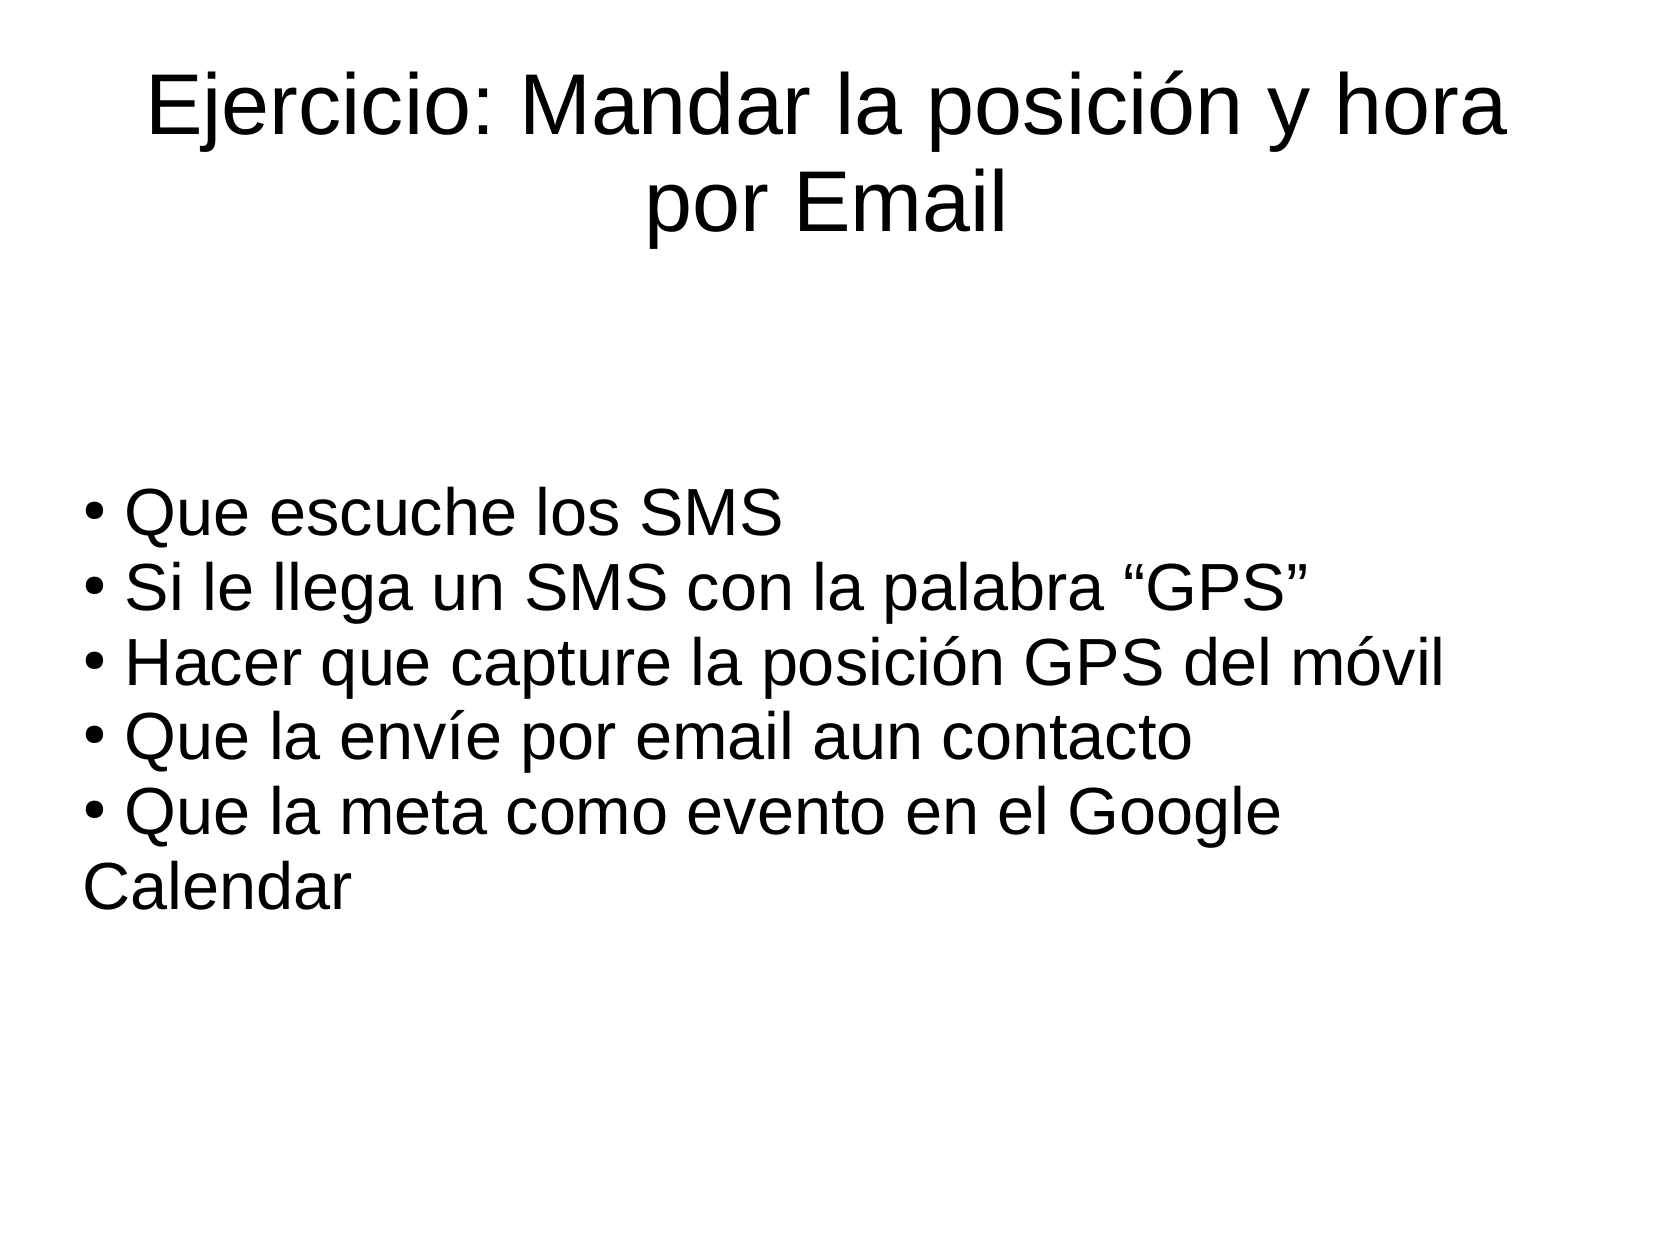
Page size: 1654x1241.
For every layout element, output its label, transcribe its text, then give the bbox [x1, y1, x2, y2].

title Ejercicio: Mandar la posición y hora por Email [82, 49, 1571, 257]
subtitle Que escuche los SMS Si le llega un SMS con la palabra “GPS” Hacer que capture la posición GPS del móvil Que la envíe por email aun contacto Que la meta como evento en el Google Calendar [82, 290, 1571, 1109]
